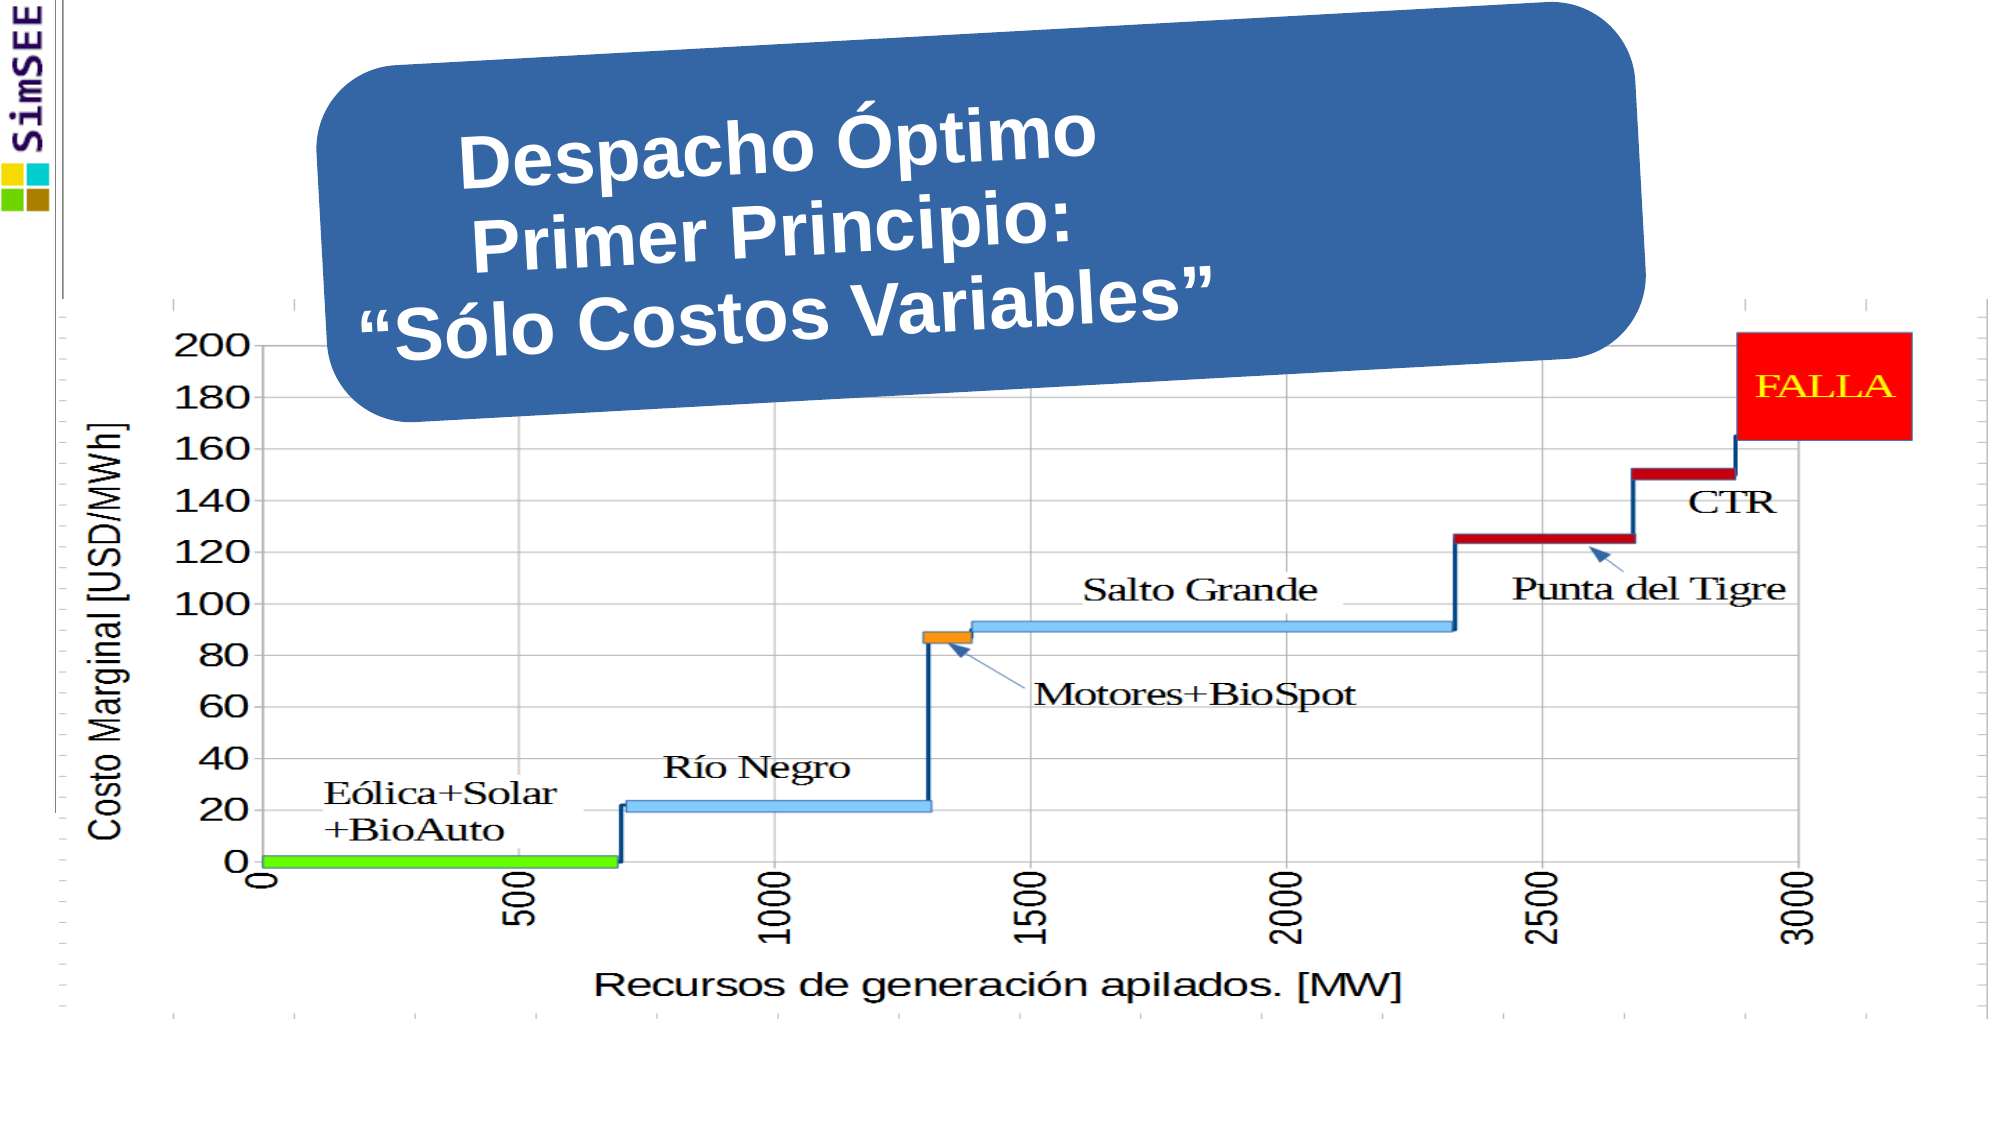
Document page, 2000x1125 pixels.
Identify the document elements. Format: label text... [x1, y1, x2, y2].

text_box Despacho Óptimo Primer Principio: “Sólo Costos Variables” [311, 0, 1651, 427]
picture [0, 5, 52, 154]
picture [59, 299, 1988, 1019]
picture [0, 162, 51, 213]
